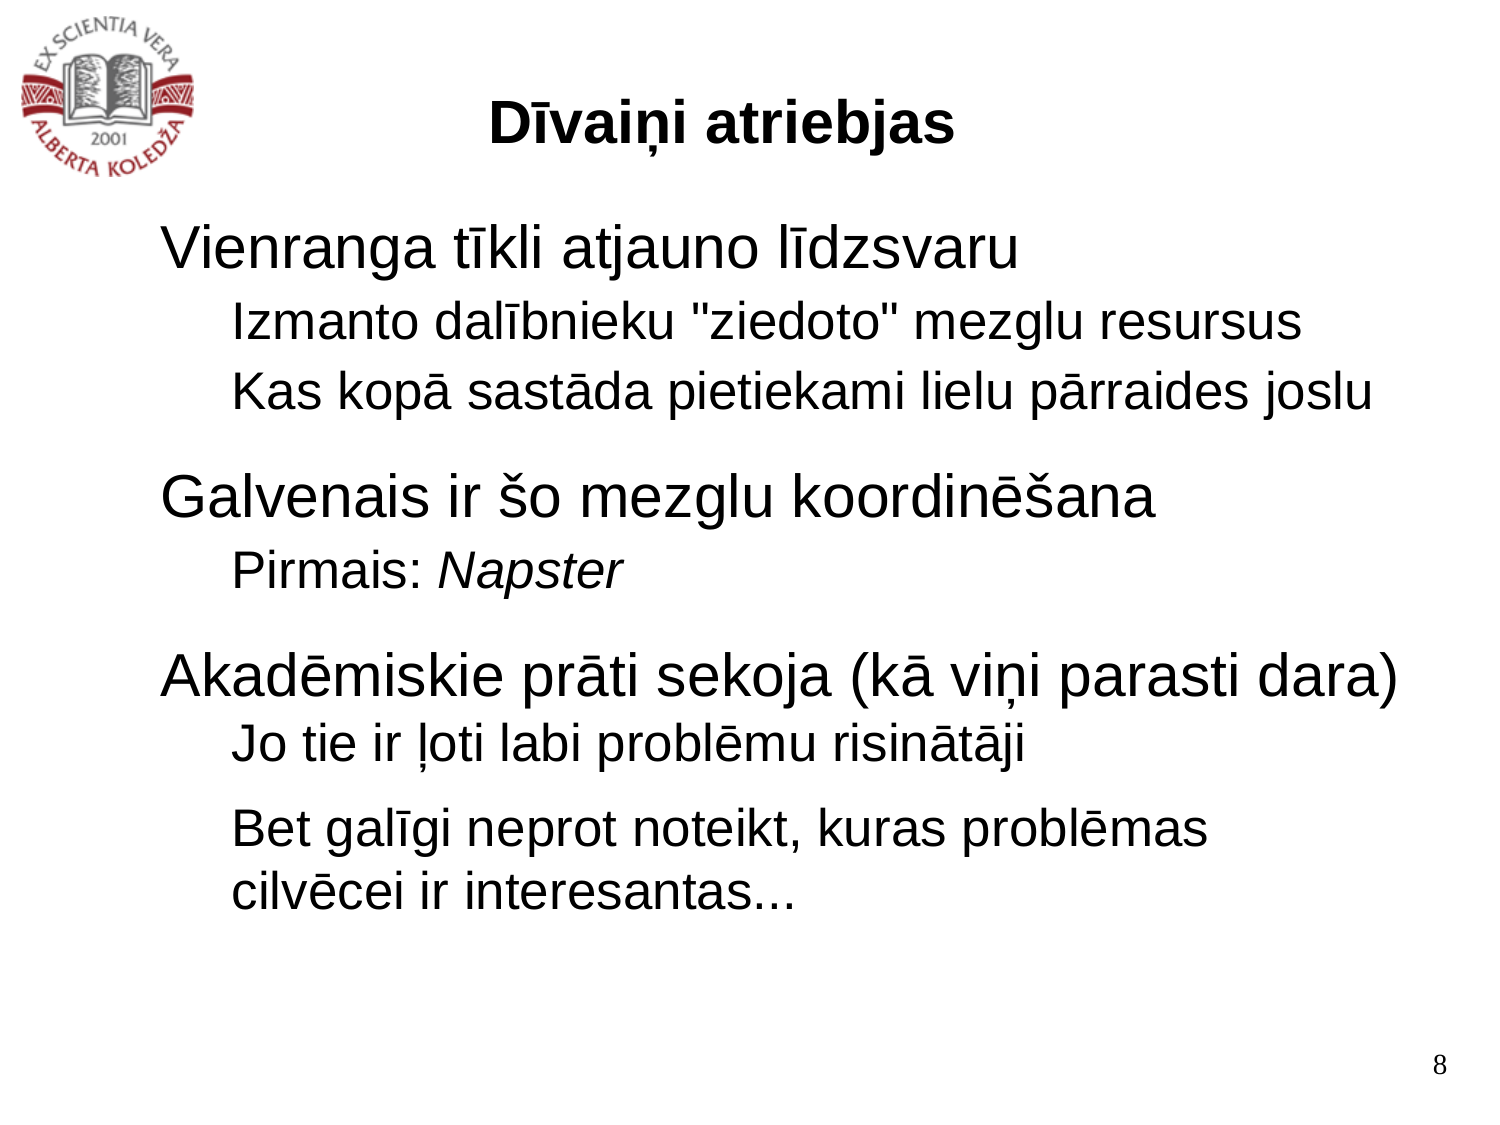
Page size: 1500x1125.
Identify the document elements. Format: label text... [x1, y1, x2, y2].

list Vienranga tīkli atjauno līdzsvaru Izmanto dalībnieku "ziedoto" mezglu resursus Kas kopā sastāda pietiekami lielu pārraides joslu Galvenais ir šo mezglu koordinēšana Pirmais: Napster Akadēmiskie prāti sekoja (kā viņi parasti dara) Jo tie ir ļoti labi problēmu risinātāji Bet galīgi neprot noteikt, kuras problēmas cilvēcei ir interesantas... [74, 200, 1463, 1101]
picture [21, 16, 194, 177]
text_box <skaitlis> [1312, 1037, 1463, 1101]
title Dīvaiņi atriebjas [50, 62, 1374, 175]
